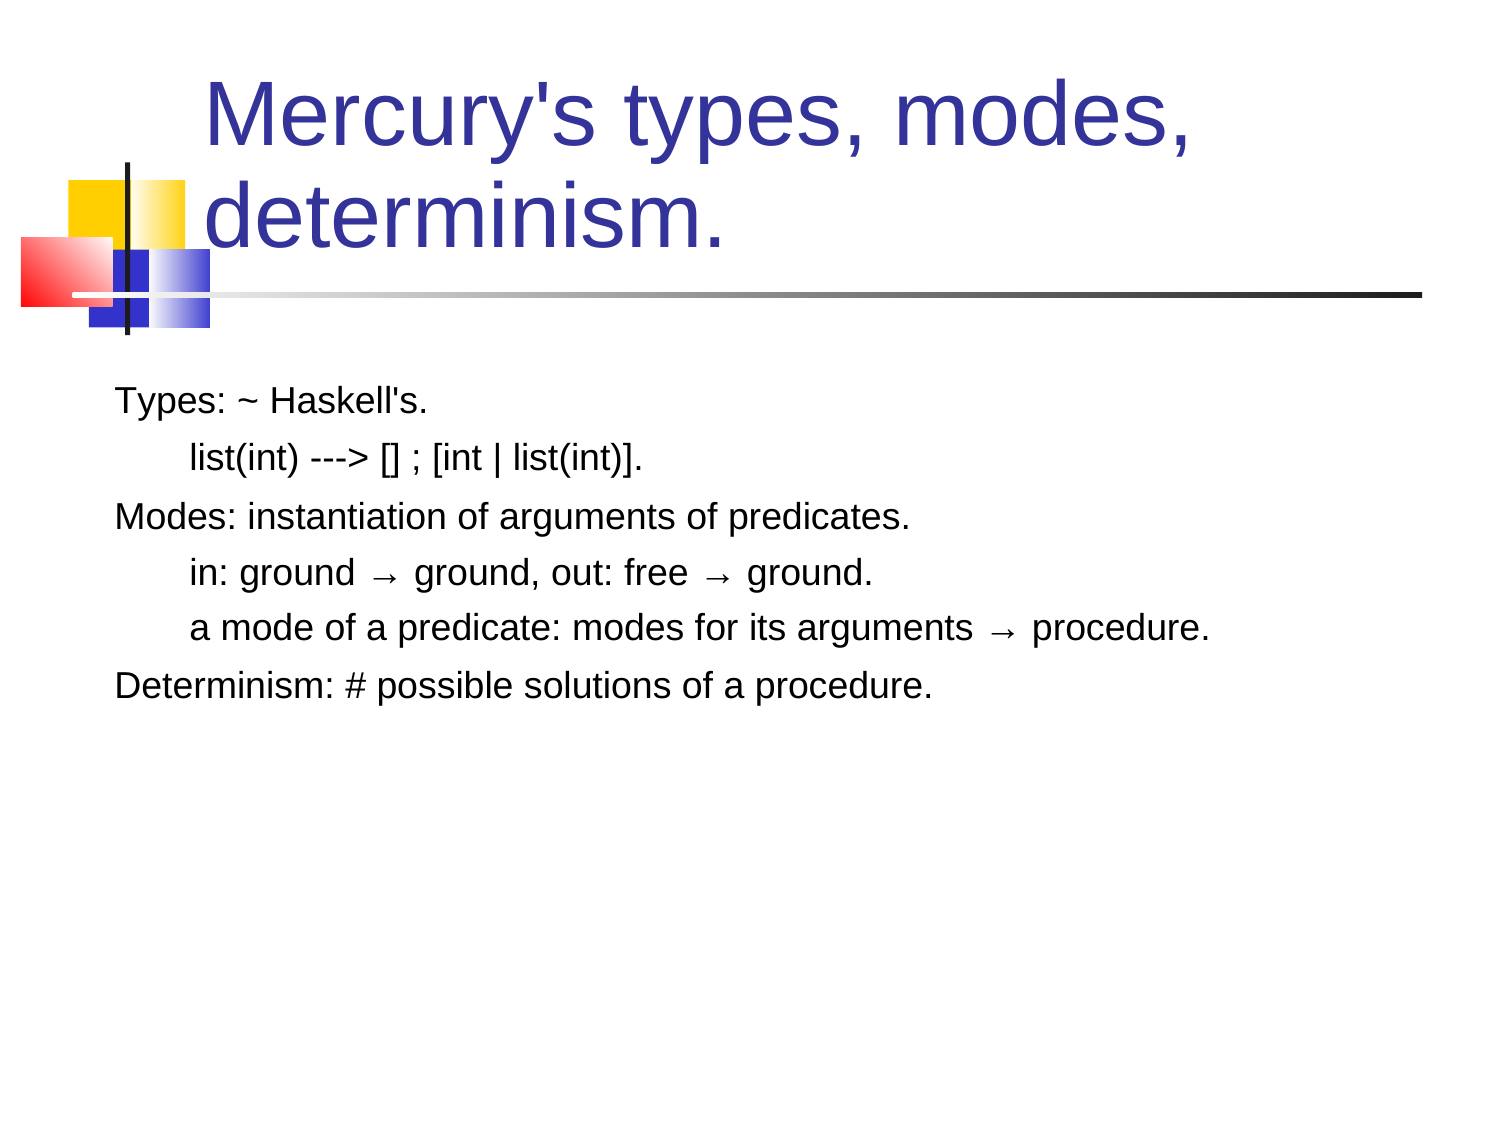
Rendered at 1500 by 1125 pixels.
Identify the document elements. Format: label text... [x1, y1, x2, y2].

list Types: ~ Haskell's. list(int) ---> [] ; [int | list(int)]. Modes: instantiation of arguments of predicates. in: ground → ground, out: free → ground. a mode of a predicate: modes for its arguments → procedure. Determinism: # possible solutions of a procedure. [99, 372, 1418, 1048]
title Mercury's types, modes, determinism. [188, 35, 1468, 276]
